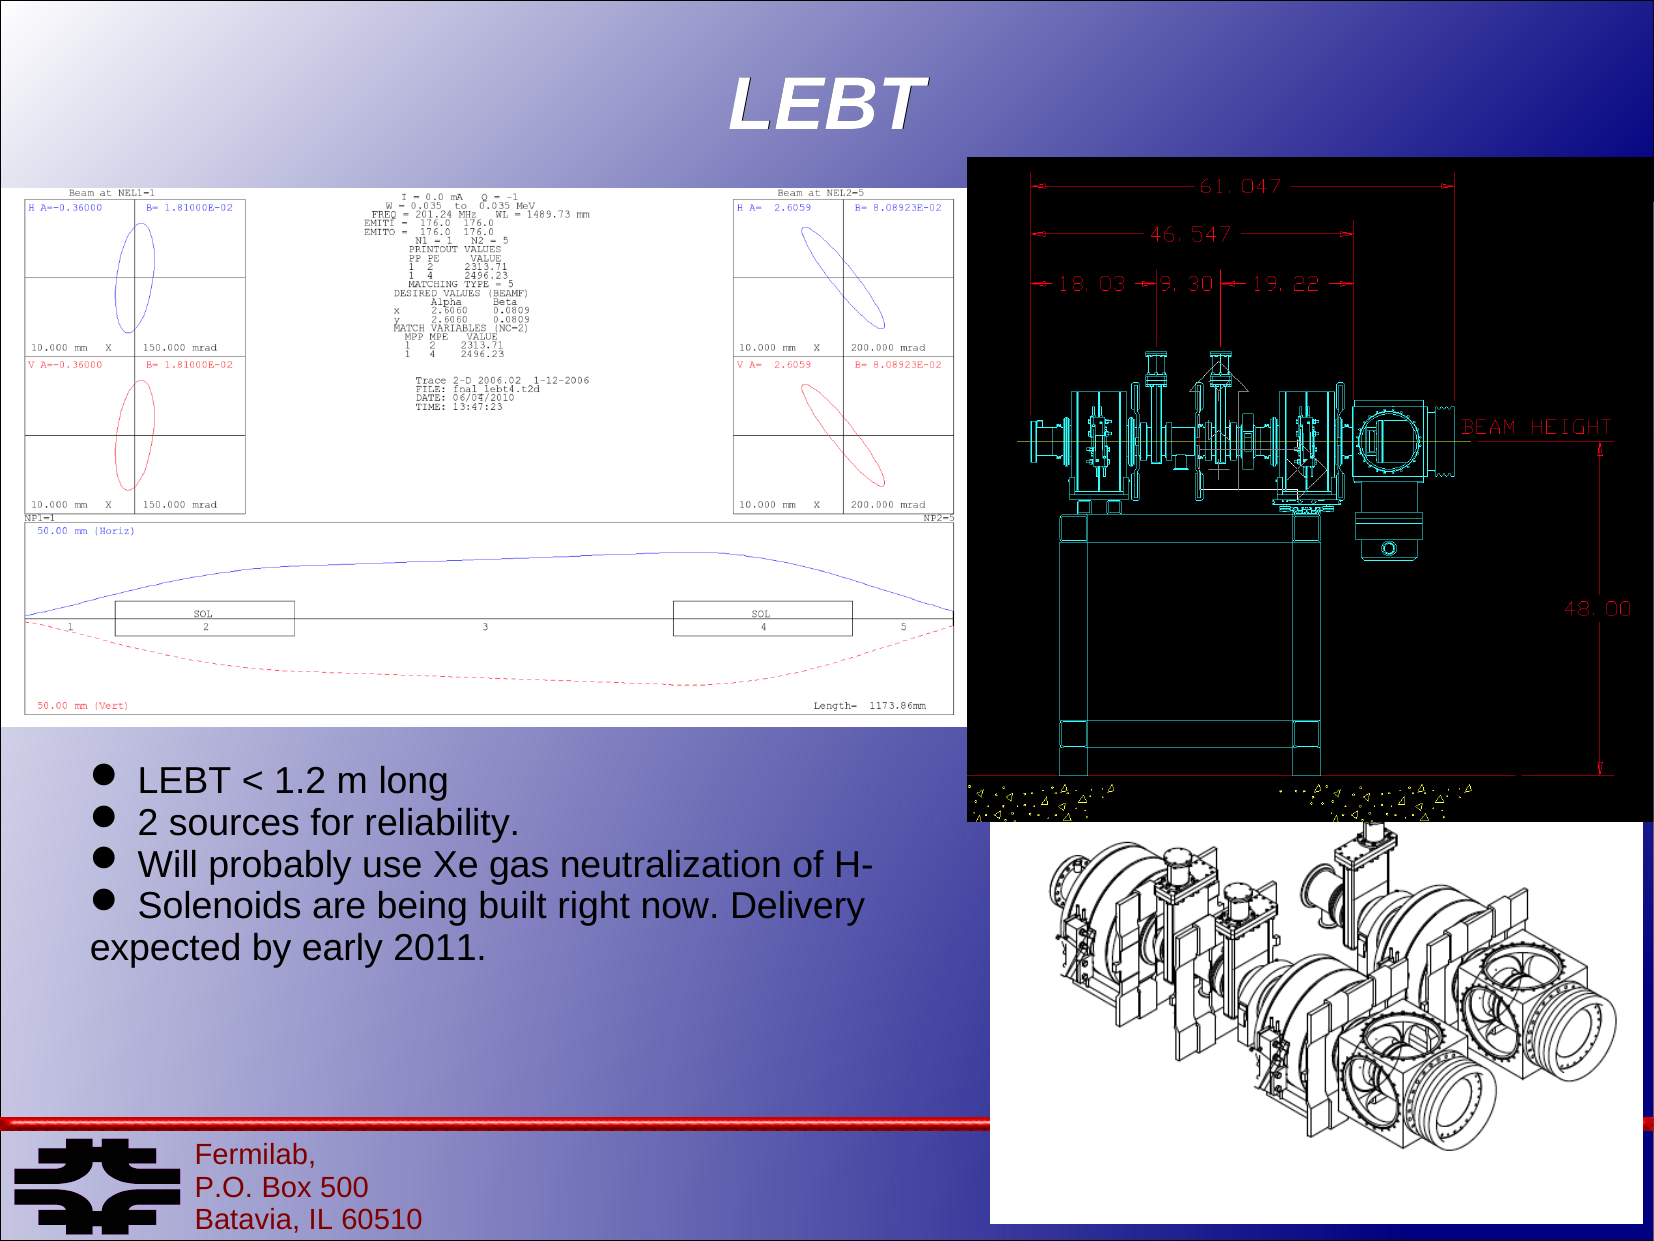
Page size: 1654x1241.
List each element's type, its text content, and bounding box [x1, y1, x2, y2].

title LEBT [0, 7, 1654, 187]
text_box LEBT < 1.2 m long 2 sources for reliability. Will probably use Xe gas neutralization of H- Solenoids are being built right now. Delivery expected by early 2011. [75, 750, 976, 975]
picture [0, 157, 1654, 1241]
